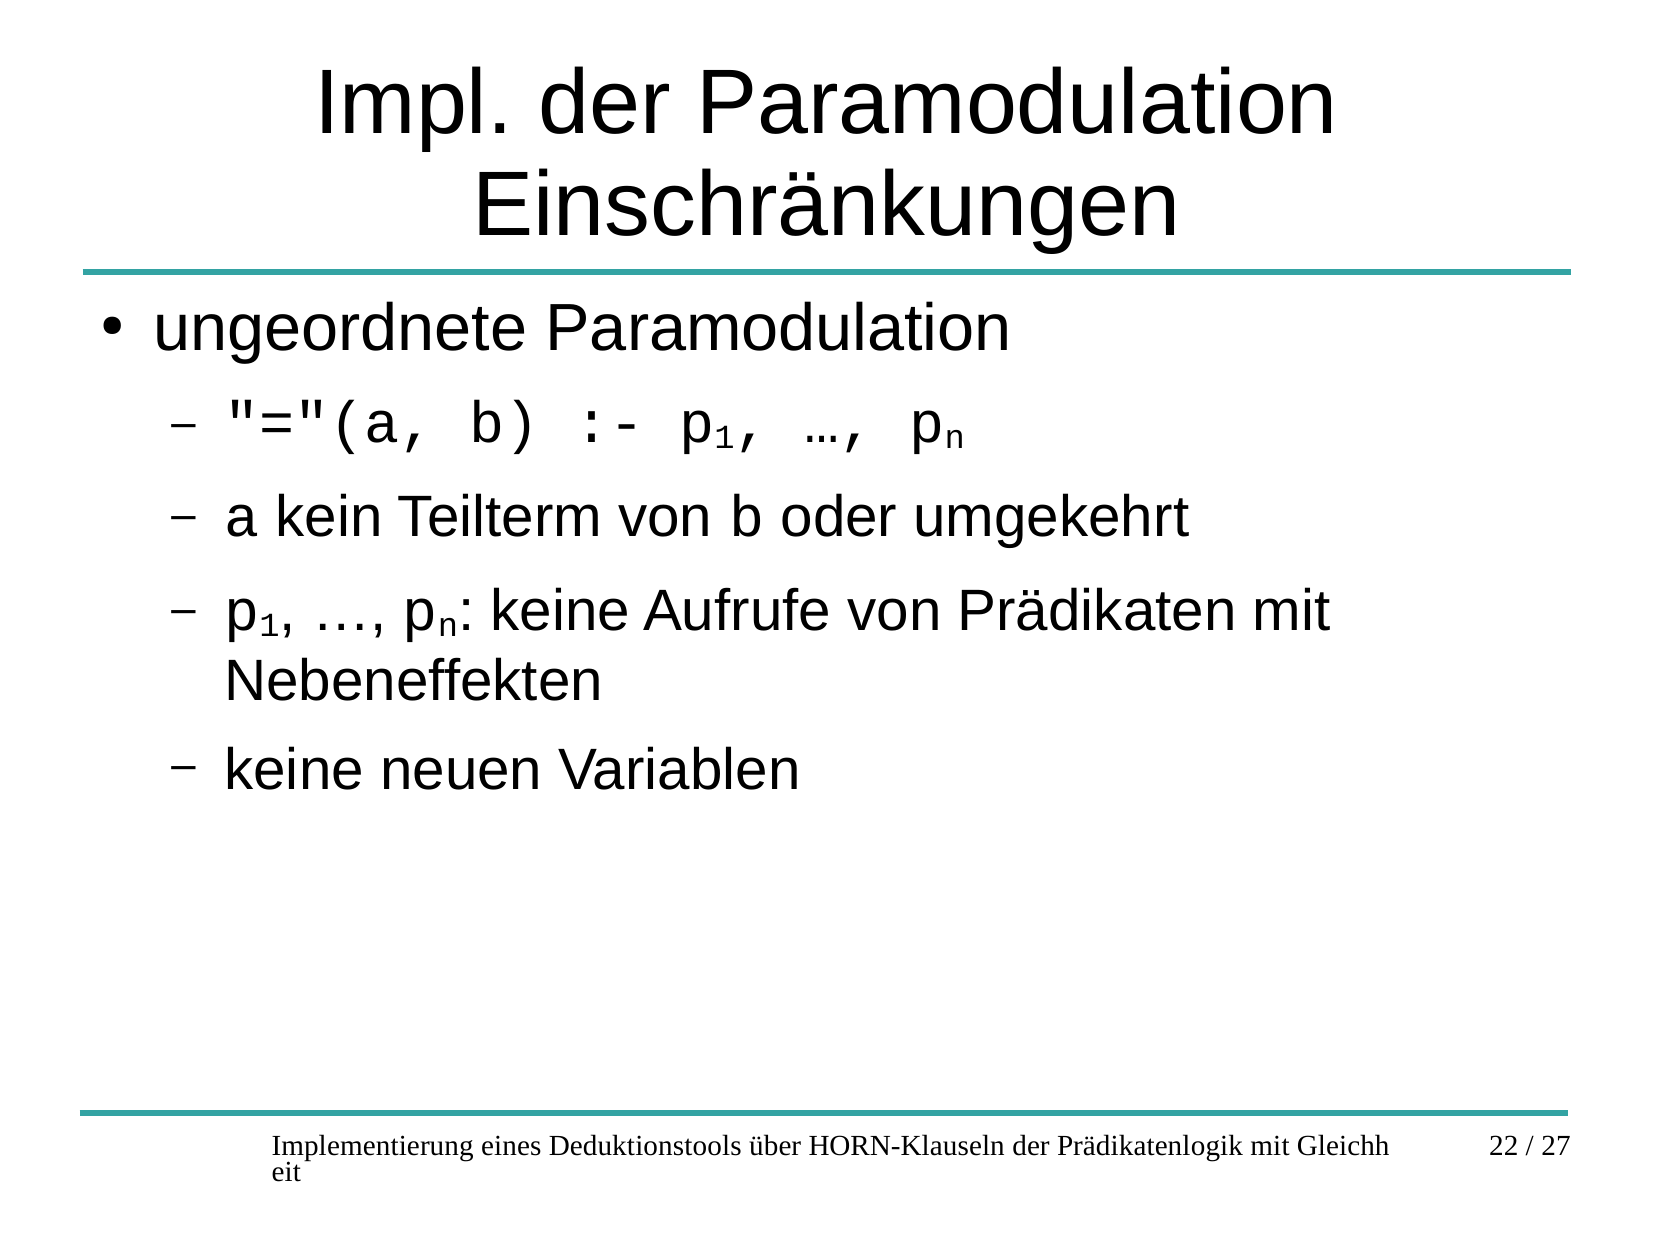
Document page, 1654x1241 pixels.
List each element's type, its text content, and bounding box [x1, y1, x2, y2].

title Impl. der Paramodulation Einschränkungen [82, 49, 1571, 257]
list ungeordnete Paramodulation "="(a, b) :- p1, …, pn a kein Teilterm von b oder umgekehrt p1, …, pn: keine Aufrufe von Prädikaten mit Nebeneffekten keine neuen Variablen [82, 290, 1538, 1099]
